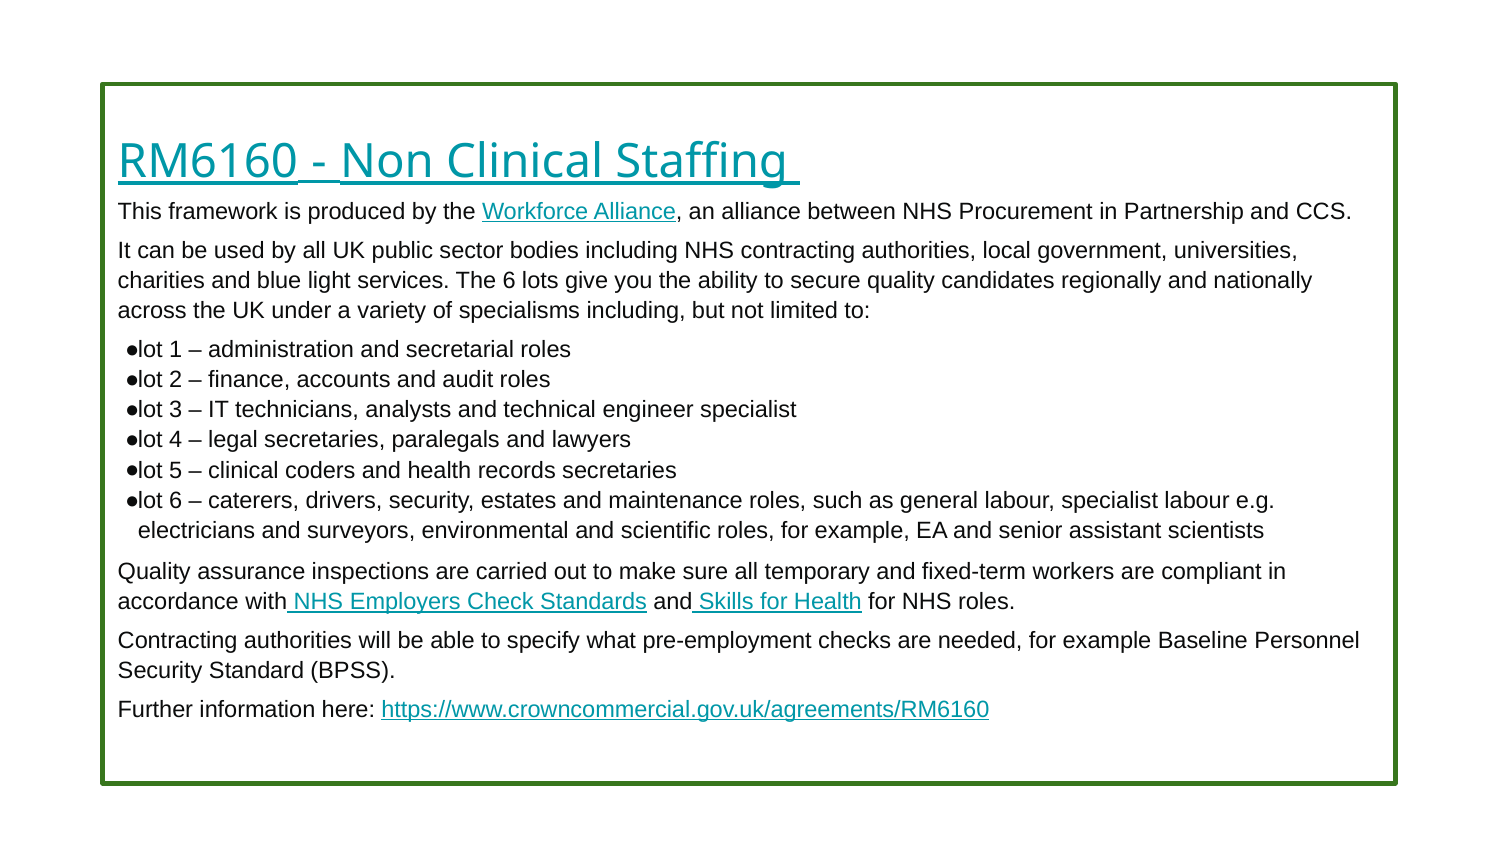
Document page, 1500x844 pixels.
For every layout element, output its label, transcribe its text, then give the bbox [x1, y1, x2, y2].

list RM6160 - Non Clinical Staffing This framework is produced by the Workforce Alliance, an alliance between NHS Procurement in Partnership and CCS. It can be used by all UK public sector bodies including NHS contracting authorities, local government, universities, charities and blue light services. The 6 lots give you the ability to secure quality candidates regionally and nationally across the UK under a variety of specialisms including, but not limited to: lot 1 – administration and secretarial roles lot 2 – finance, accounts and audit roles lot 3 – IT technicians, analysts and technical engineer specialist lot 4 – legal secretaries, paralegals and lawyers lot 5 – clinical coders and health records secretaries lot 6 – caterers, drivers, security, estates and maintenance roles, such as general labour, specialist labour e.g. electricians and surveyors, environmental and scientific roles, for example, EA and senior assistant scientists Quality assurance inspections are carried out to make sure all temporary and fixed-term workers are compliant in accordance with NHS Employers Check Standards and Skills for Health for NHS roles. Contracting authorities will be able to specify what pre-employment checks are needed, for example Baseline Personnel Security Standard (BPSS). Further information here: https://www.crowncommercial.gov.uk/agreements/RM6160 [102, 83, 1396, 784]
